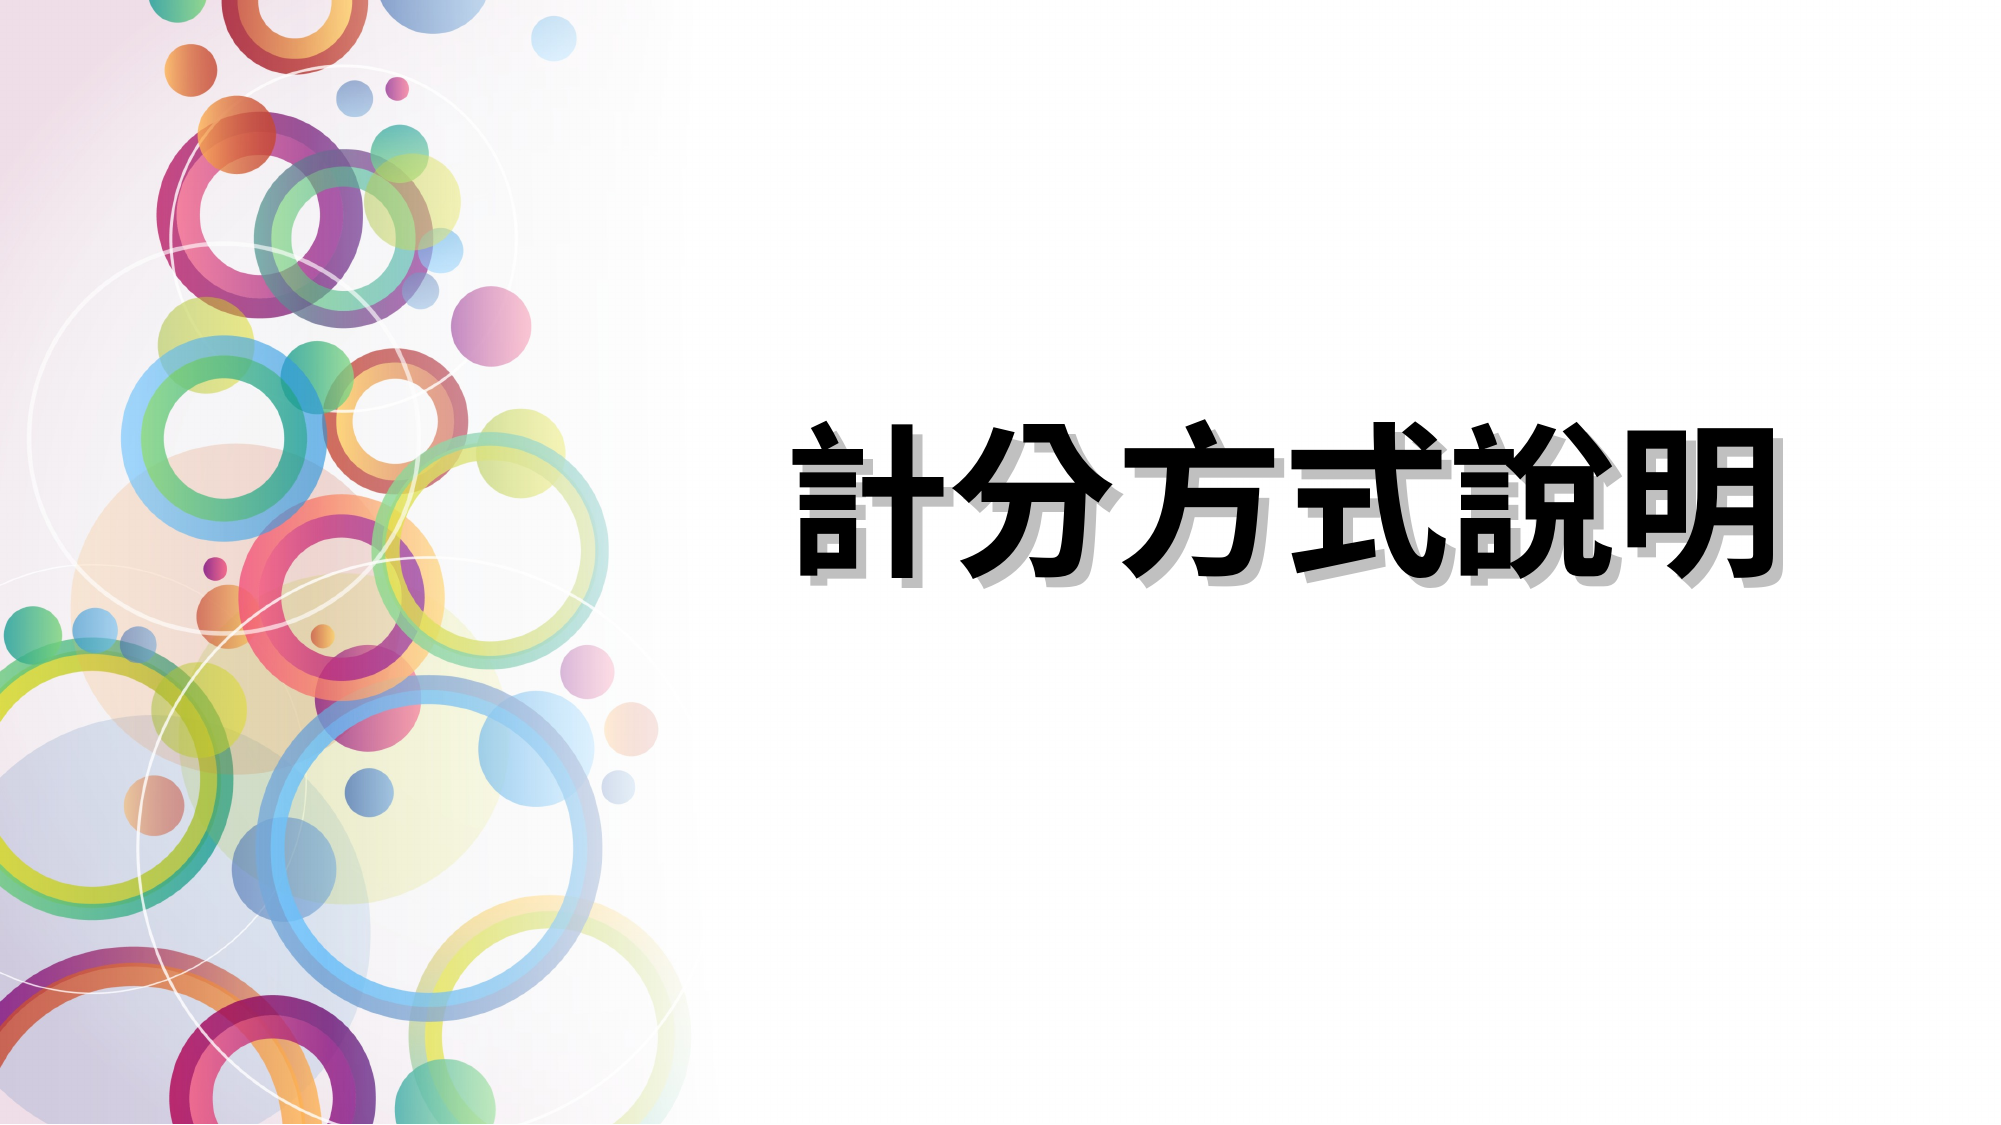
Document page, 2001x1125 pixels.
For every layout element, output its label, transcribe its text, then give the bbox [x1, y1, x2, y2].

title 計分方式說明 [756, 376, 1811, 618]
